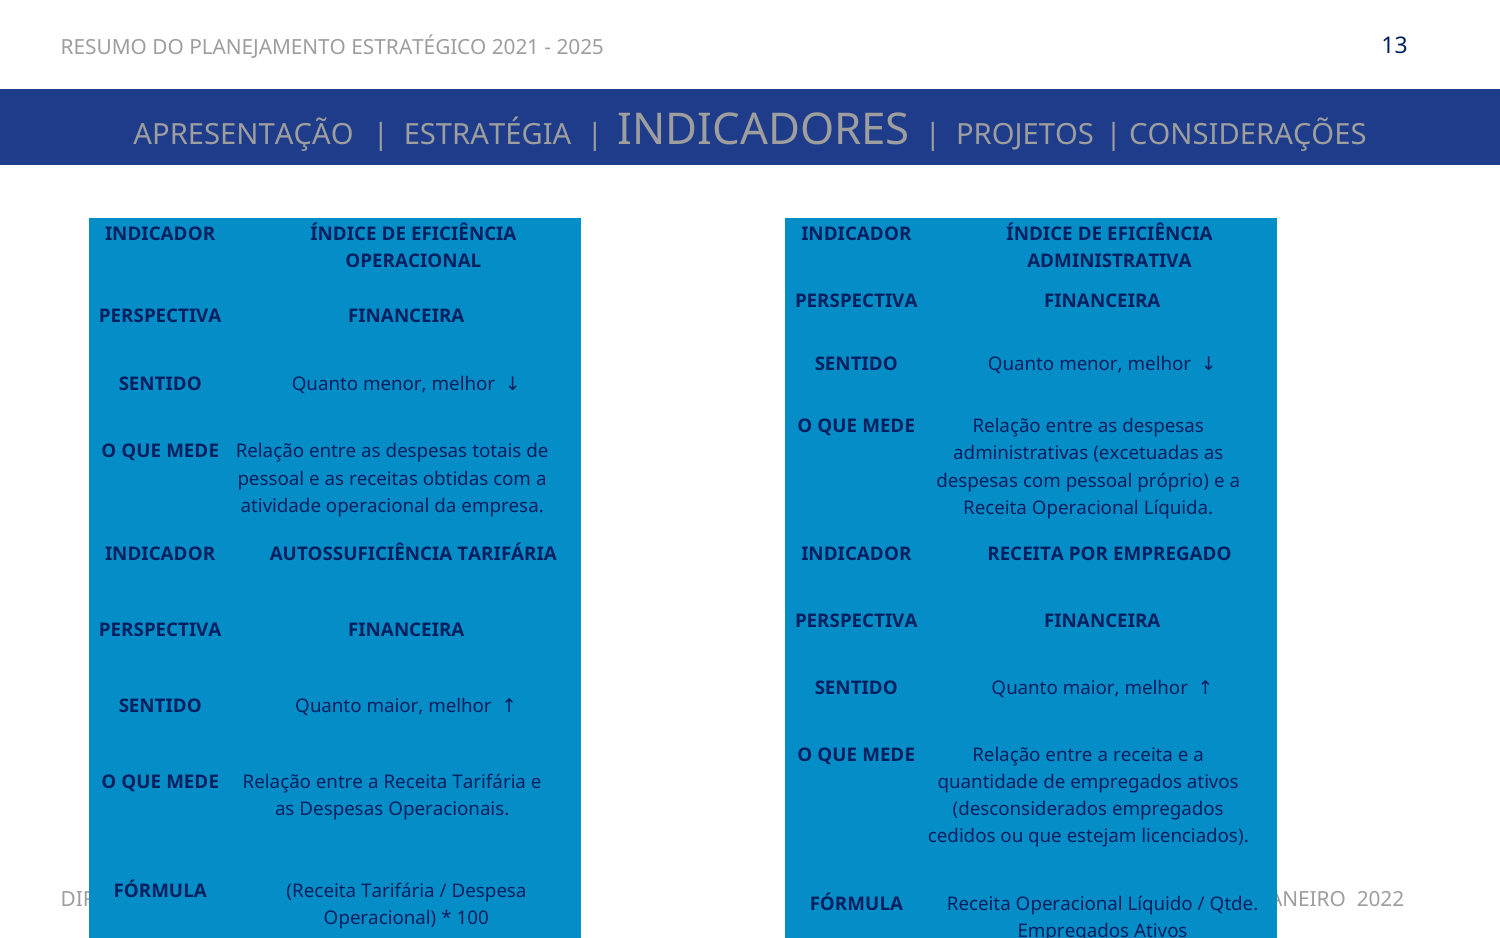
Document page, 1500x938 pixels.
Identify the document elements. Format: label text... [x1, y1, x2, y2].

table_cell PERSPECTIVA [785, 286, 928, 348]
table_cell PERSPECTIVA [89, 614, 232, 690]
table_cell Relação entre a receita e a quantidade de empregados ativos (desconsiderados empregados cedidos ou que estejam licenciados). [928, 739, 1277, 889]
table_header RECEITA POR EMPREGADO [928, 538, 1277, 605]
table_cell Receita Operacional Líquido / Qtde. Empregados Ativos [928, 889, 1277, 938]
text_box CDRJ – JANEIRO 2022 [1277, 870, 1455, 926]
table_cell O QUE MEDE [785, 411, 928, 538]
table_cell SENTIDO [89, 690, 232, 766]
table_cell FINANCEIRA [928, 605, 1277, 672]
table_cell SENTIDO [785, 348, 928, 411]
table_cell FINANCEIRA [232, 301, 581, 368]
text_box RESUMO DO PLANEJAMENTO ESTRATÉGICO 2021 - 2025 [45, 18, 881, 75]
table_cell Relação entre as despesas administrativas (excetuadas as despesas com pessoal próprio) e a Receita Operacional Líquida. [928, 411, 1277, 538]
table_cell FÓRMULA [89, 876, 232, 938]
table_cell Quanto menor, melhor ↓ [928, 348, 1277, 411]
table_cell SENTIDO [89, 368, 232, 436]
table_cell Relação entre as despesas totais de pessoal e as receitas obtidas com a atividade operacional da empresa. [232, 436, 581, 538]
table_cell Quanto menor, melhor ↓ [232, 368, 581, 436]
text_box APRESENTAÇÃO | ESTRATÉGIA | INDICADORES | PROJETOS | CONSIDERAÇÕES [0, 85, 1500, 169]
table_cell Relação entre a Receita Tarifária e as Despesas Operacionais. [232, 766, 581, 876]
table_cell FÓRMULA [785, 889, 928, 938]
table_cell SENTIDO [785, 672, 928, 739]
table_header INDICADOR [89, 218, 232, 301]
table_cell O QUE MEDE [785, 739, 928, 889]
table_header ÍNDICE DE EFICIÊNCIA OPERACIONAL [232, 218, 581, 301]
table_cell PERSPECTIVA [89, 301, 232, 368]
table_cell O QUE MEDE [89, 436, 232, 538]
table_header INDICADOR [785, 218, 928, 286]
text_box DIRPRE/SUPGES/GERPEP [45, 870, 89, 926]
table_header ÍNDICE DE EFICIÊNCIA ADMINISTRATIVA [928, 218, 1277, 286]
table_cell (Receita Tarifária / Despesa Operacional) * 100 [232, 876, 581, 938]
table_header AUTOSSUFICIÊNCIA TARIFÁRIA [232, 538, 581, 614]
table_cell FINANCEIRA [928, 286, 1277, 348]
table_cell FINANCEIRA [232, 614, 581, 690]
table_cell Quanto maior, melhor ↑ [928, 672, 1277, 739]
table_cell PERSPECTIVA [785, 605, 928, 672]
table_cell O QUE MEDE [89, 766, 232, 876]
table_header INDICADOR [785, 538, 928, 605]
text_box ‹#› [1366, 10, 1457, 83]
table_header INDICADOR [89, 538, 232, 614]
table_cell Quanto maior, melhor ↑ [232, 690, 581, 766]
